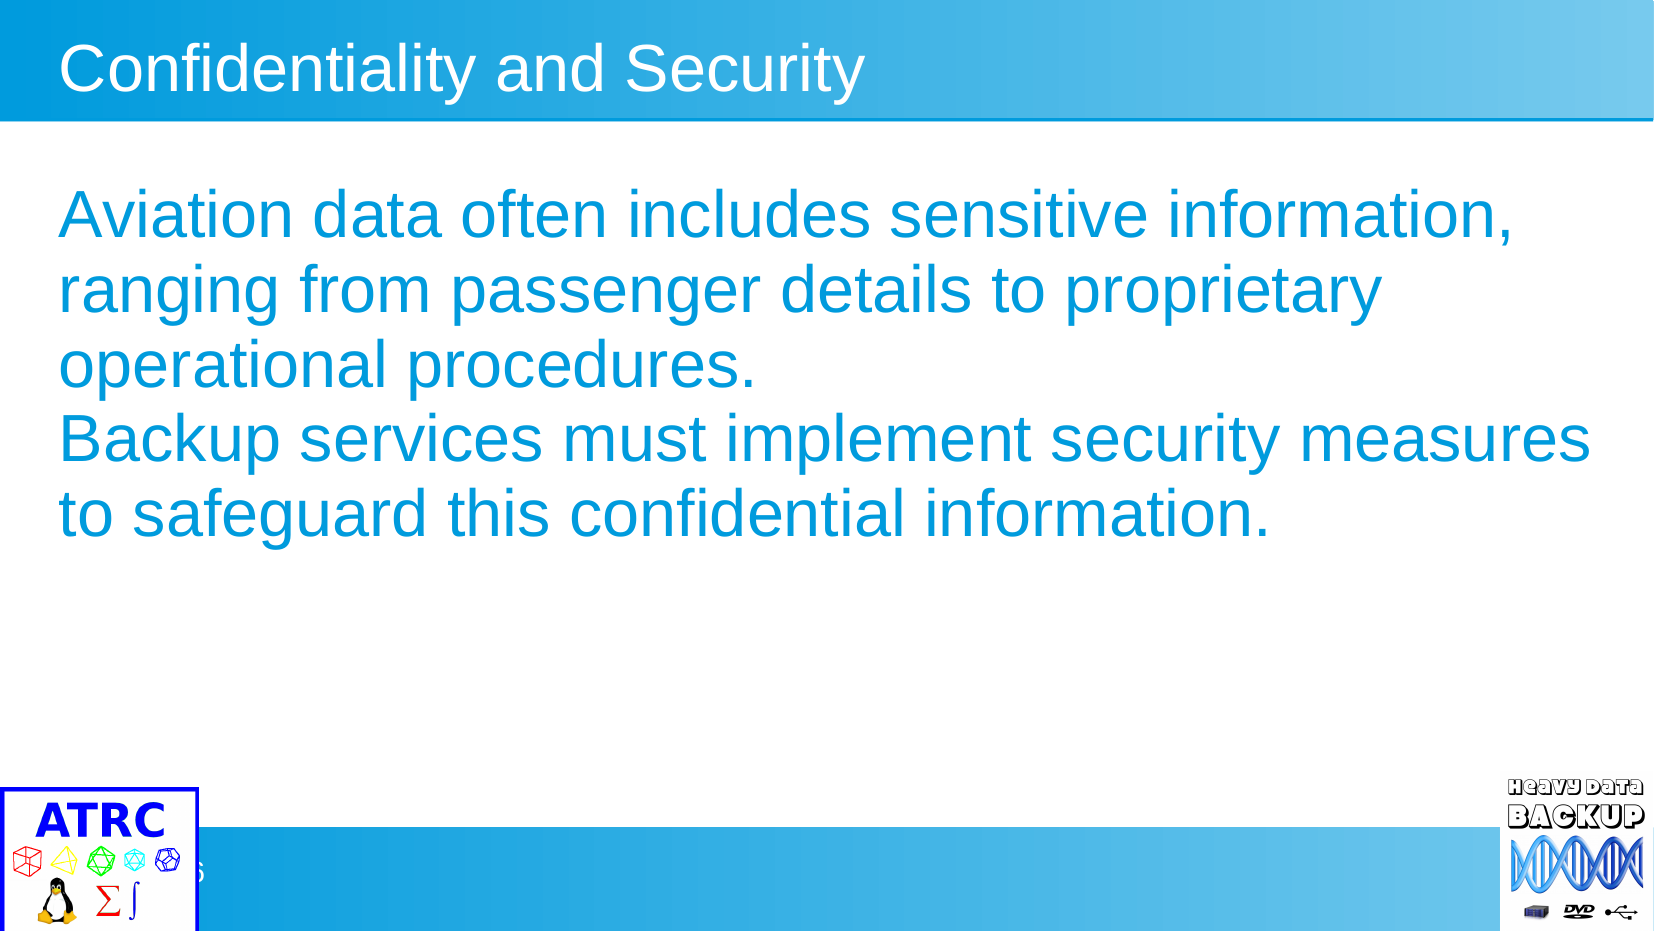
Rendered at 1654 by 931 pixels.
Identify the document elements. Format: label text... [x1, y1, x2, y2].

picture [0, 787, 199, 931]
picture [1500, 771, 1654, 931]
list Aviation data often includes sensitive information, ranging from passenger details to proprietary operational procedures. Backup services must implement security measures to safeguard this confidential information. [59, 177, 1595, 768]
title Confidentiality and Security [59, 29, 1595, 108]
